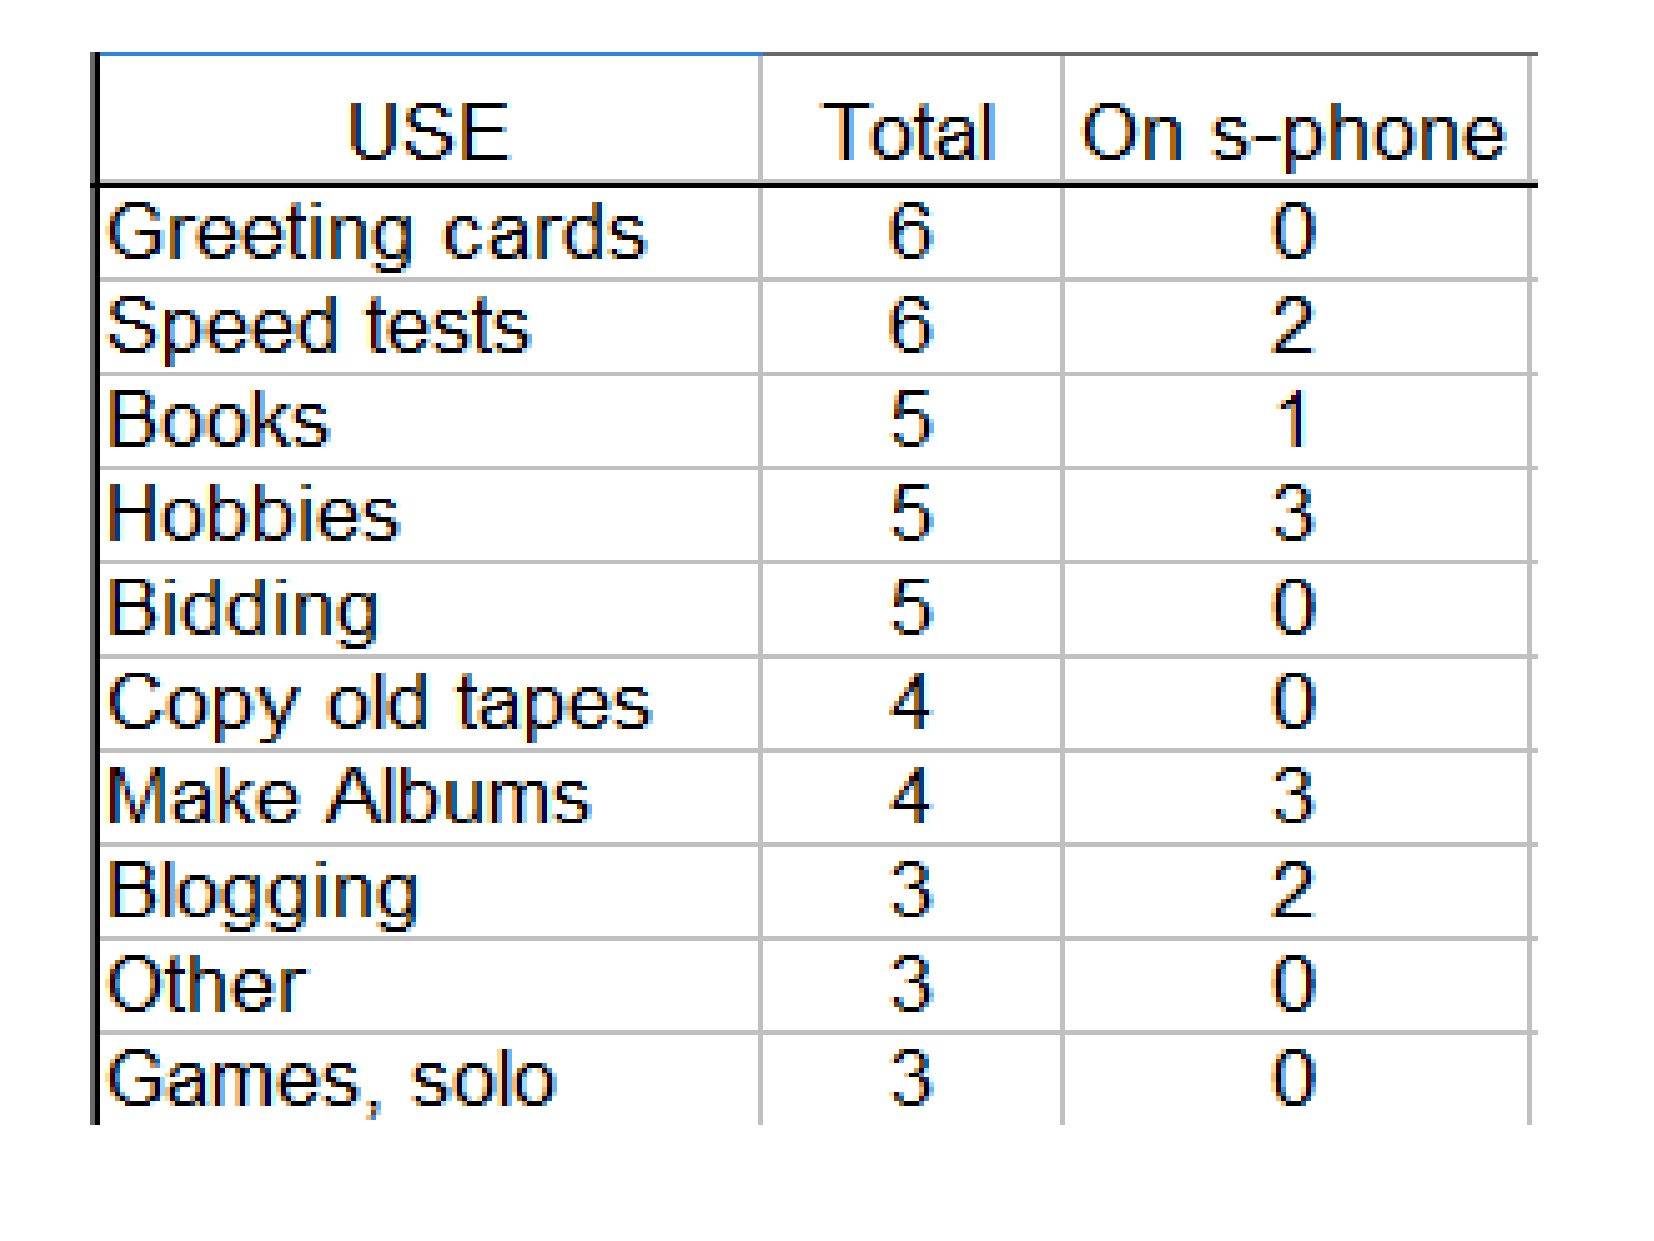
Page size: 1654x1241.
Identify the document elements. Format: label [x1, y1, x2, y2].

picture [90, 52, 1538, 1126]
